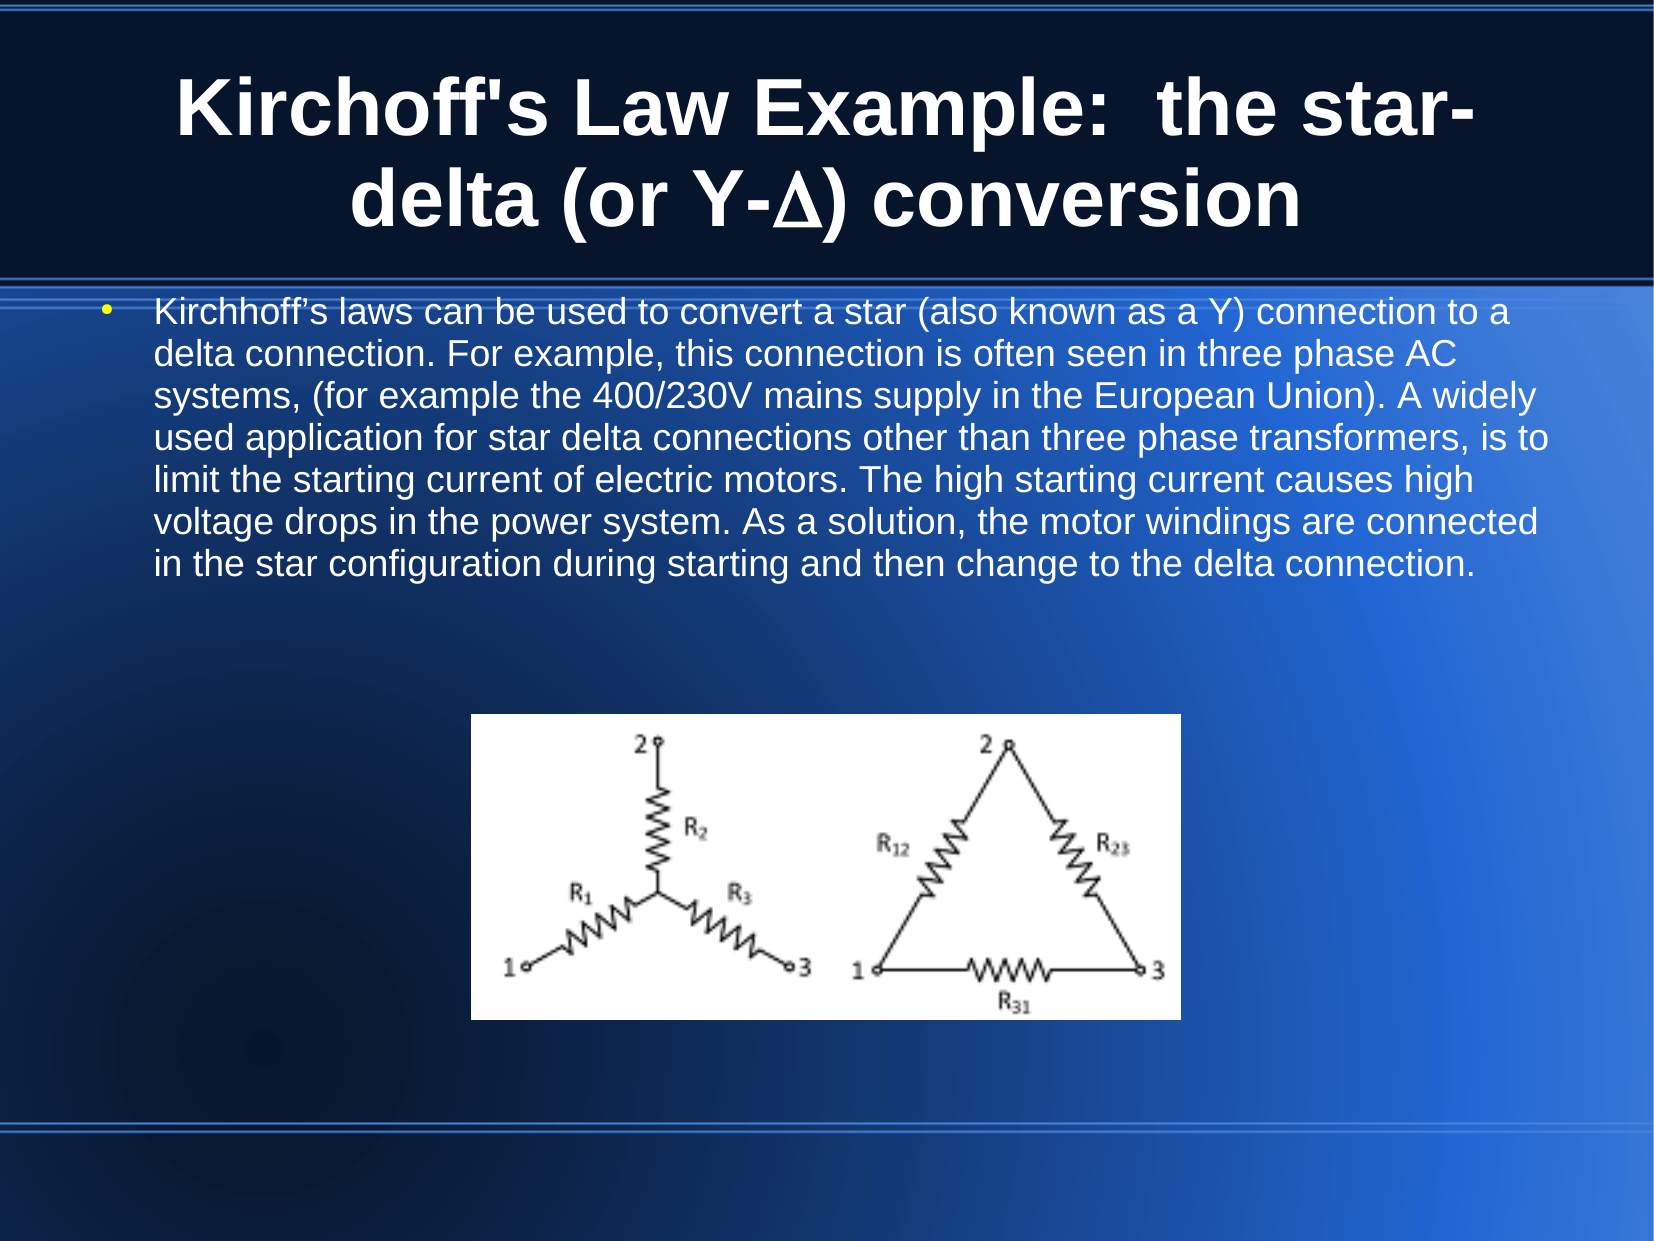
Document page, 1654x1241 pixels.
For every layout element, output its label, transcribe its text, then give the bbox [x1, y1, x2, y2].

title Kirchoff's Law Example: the star-delta (or Y-D) conversion [82, 45, 1571, 261]
list Kirchhoff’s laws can be used to convert a star (also known as a Y) connection to a delta connection. For example, this connection is often seen in three phase AC systems, (for example the 400/230V mains supply in the European Union). A widely used application for star delta connections other than three phase transformers, is to limit the starting current of electric motors. The high starting current causes high voltage drops in the power system. As a solution, the motor windings are connected in the star configuration during starting and then change to the delta connection. [82, 290, 1571, 1109]
picture [0, 0, 1654, 1241]
